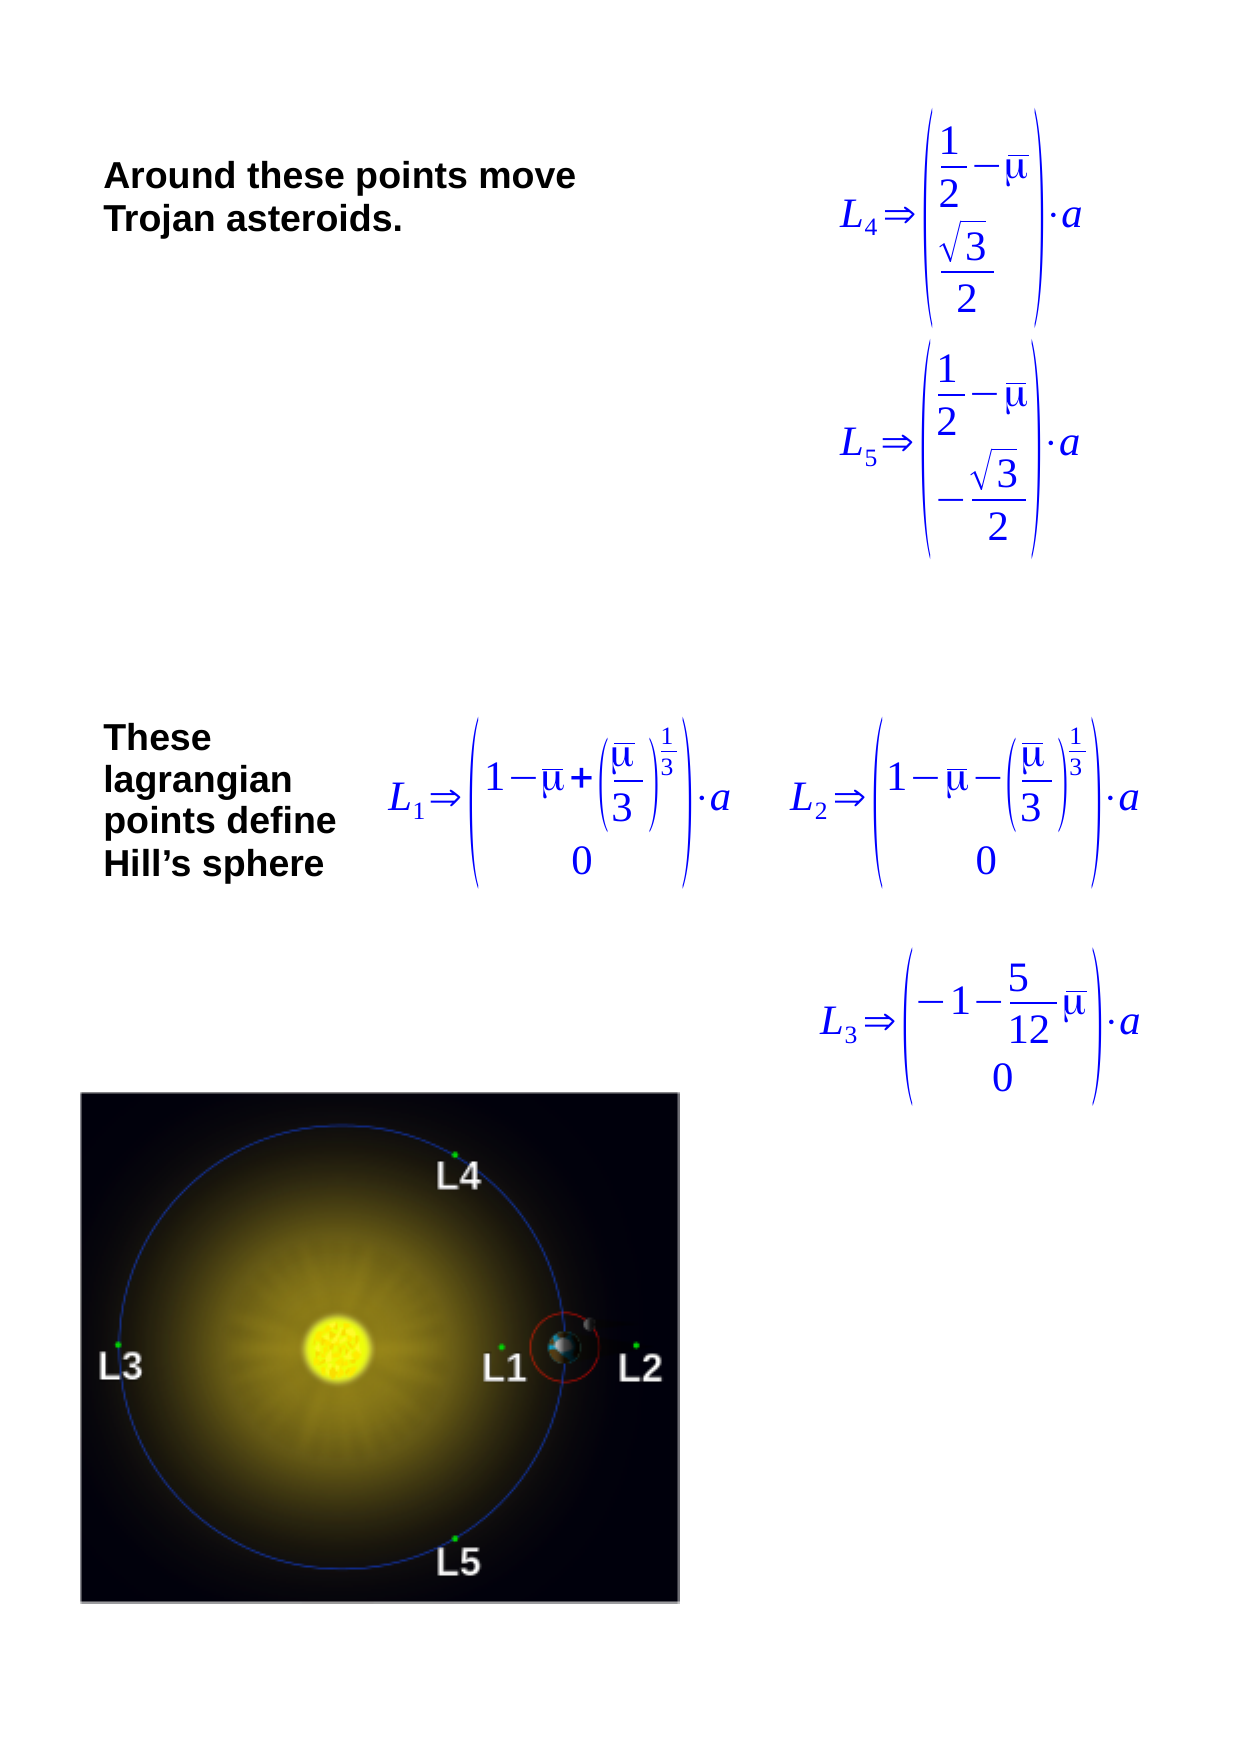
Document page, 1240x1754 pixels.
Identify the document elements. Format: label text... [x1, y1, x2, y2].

text_box Around these points move Trojan asteroids. [88, 147, 709, 247]
text_box These lagrangian points define Hill’s sphere [88, 708, 355, 892]
chart [374, 713, 1152, 892]
chart [806, 944, 1152, 1109]
chart [826, 106, 1095, 562]
picture [80, 1092, 680, 1604]
